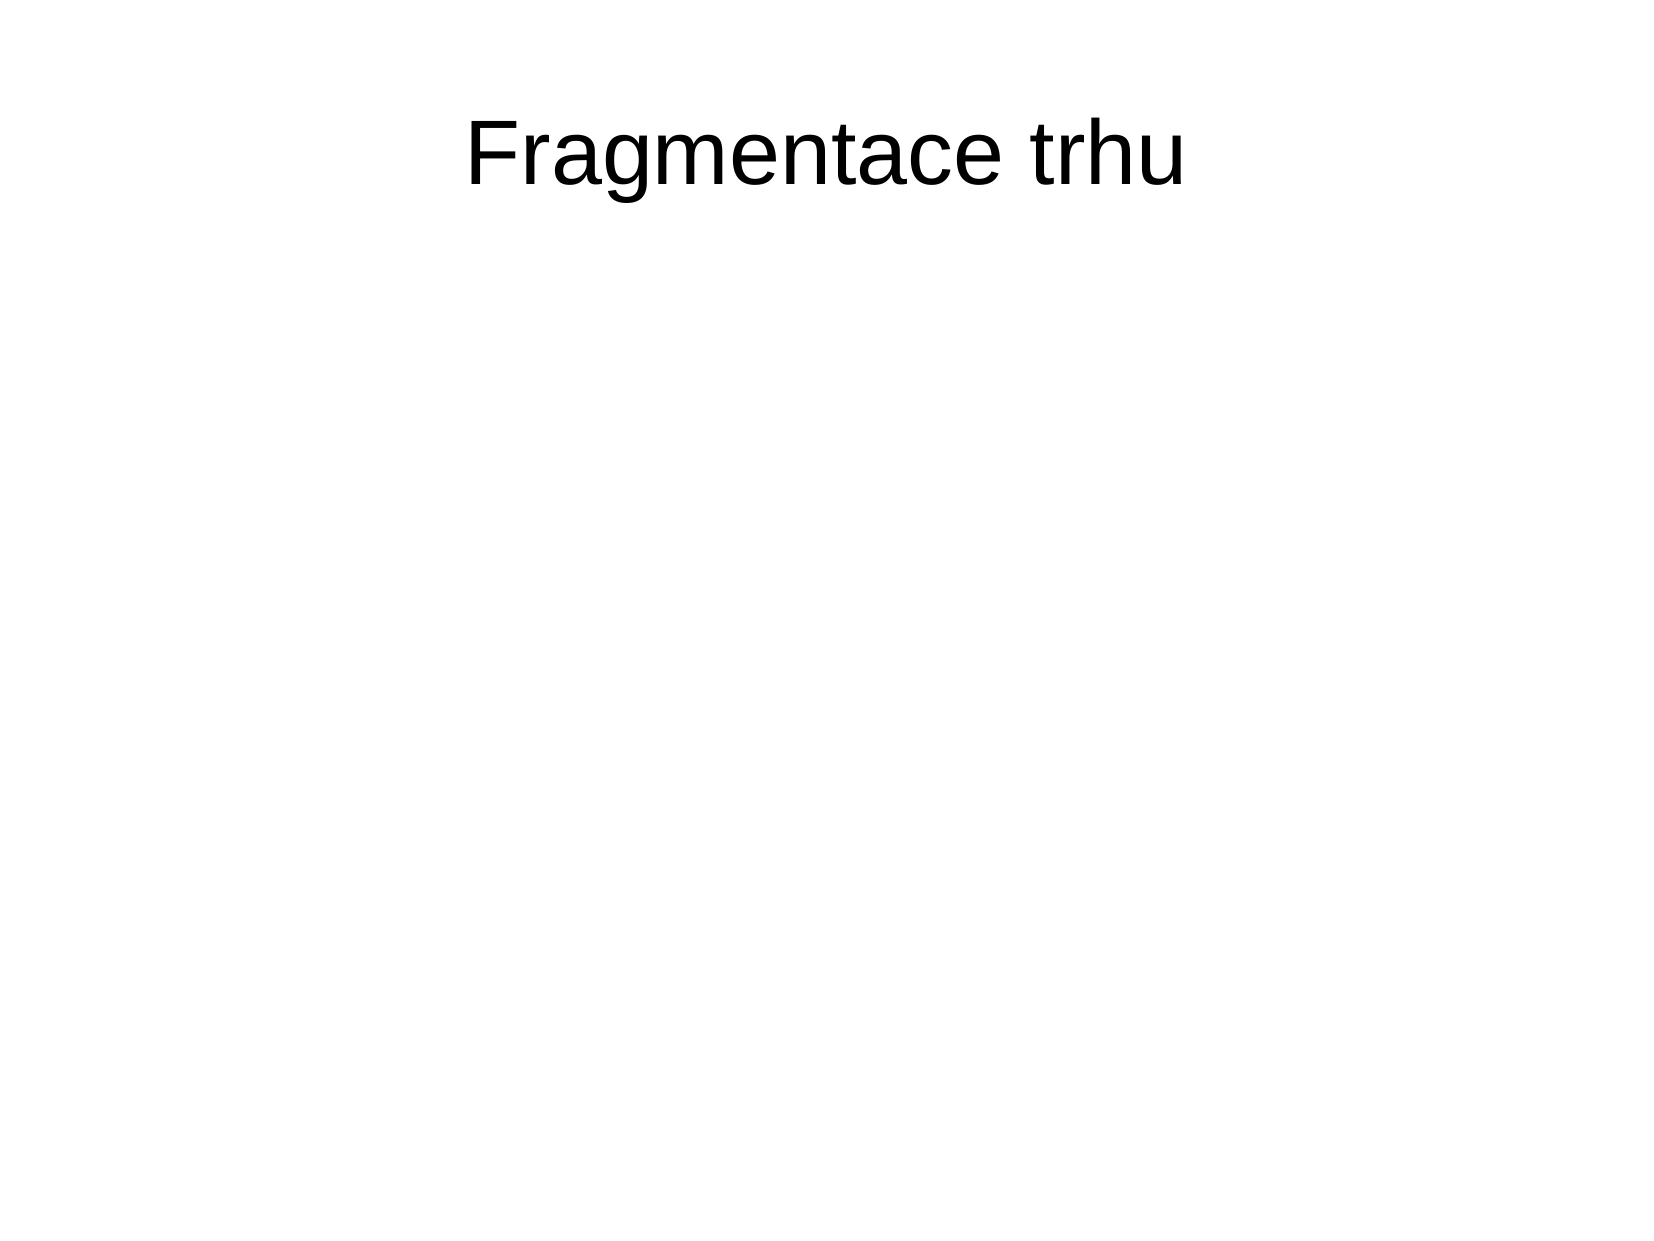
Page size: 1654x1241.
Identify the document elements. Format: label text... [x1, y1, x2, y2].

title Fragmentace trhu [82, 49, 1571, 257]
